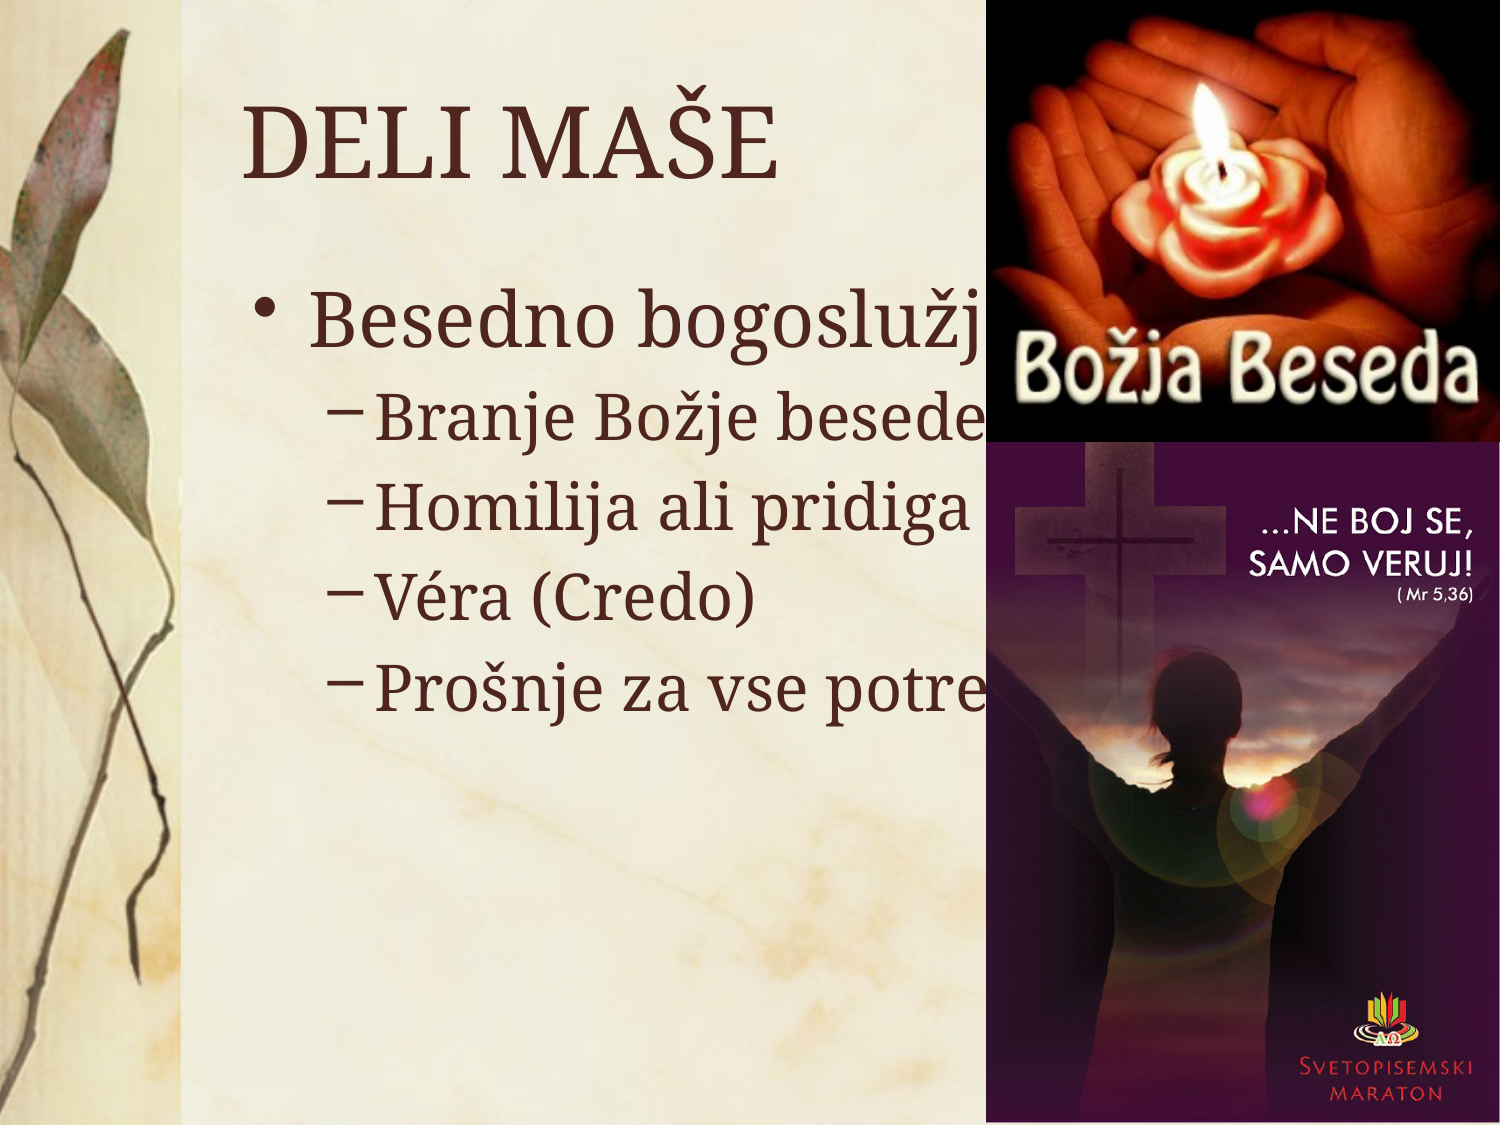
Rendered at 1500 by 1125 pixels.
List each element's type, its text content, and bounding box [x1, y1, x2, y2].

title DELI MAŠE [225, 45, 986, 233]
list Besedno bogoslužje Branje Božje besede Homilija ali pridiga Véra (Credo) Prošnje za vse potrebe [237, 262, 986, 1005]
picture [0, 0, 1500, 1125]
